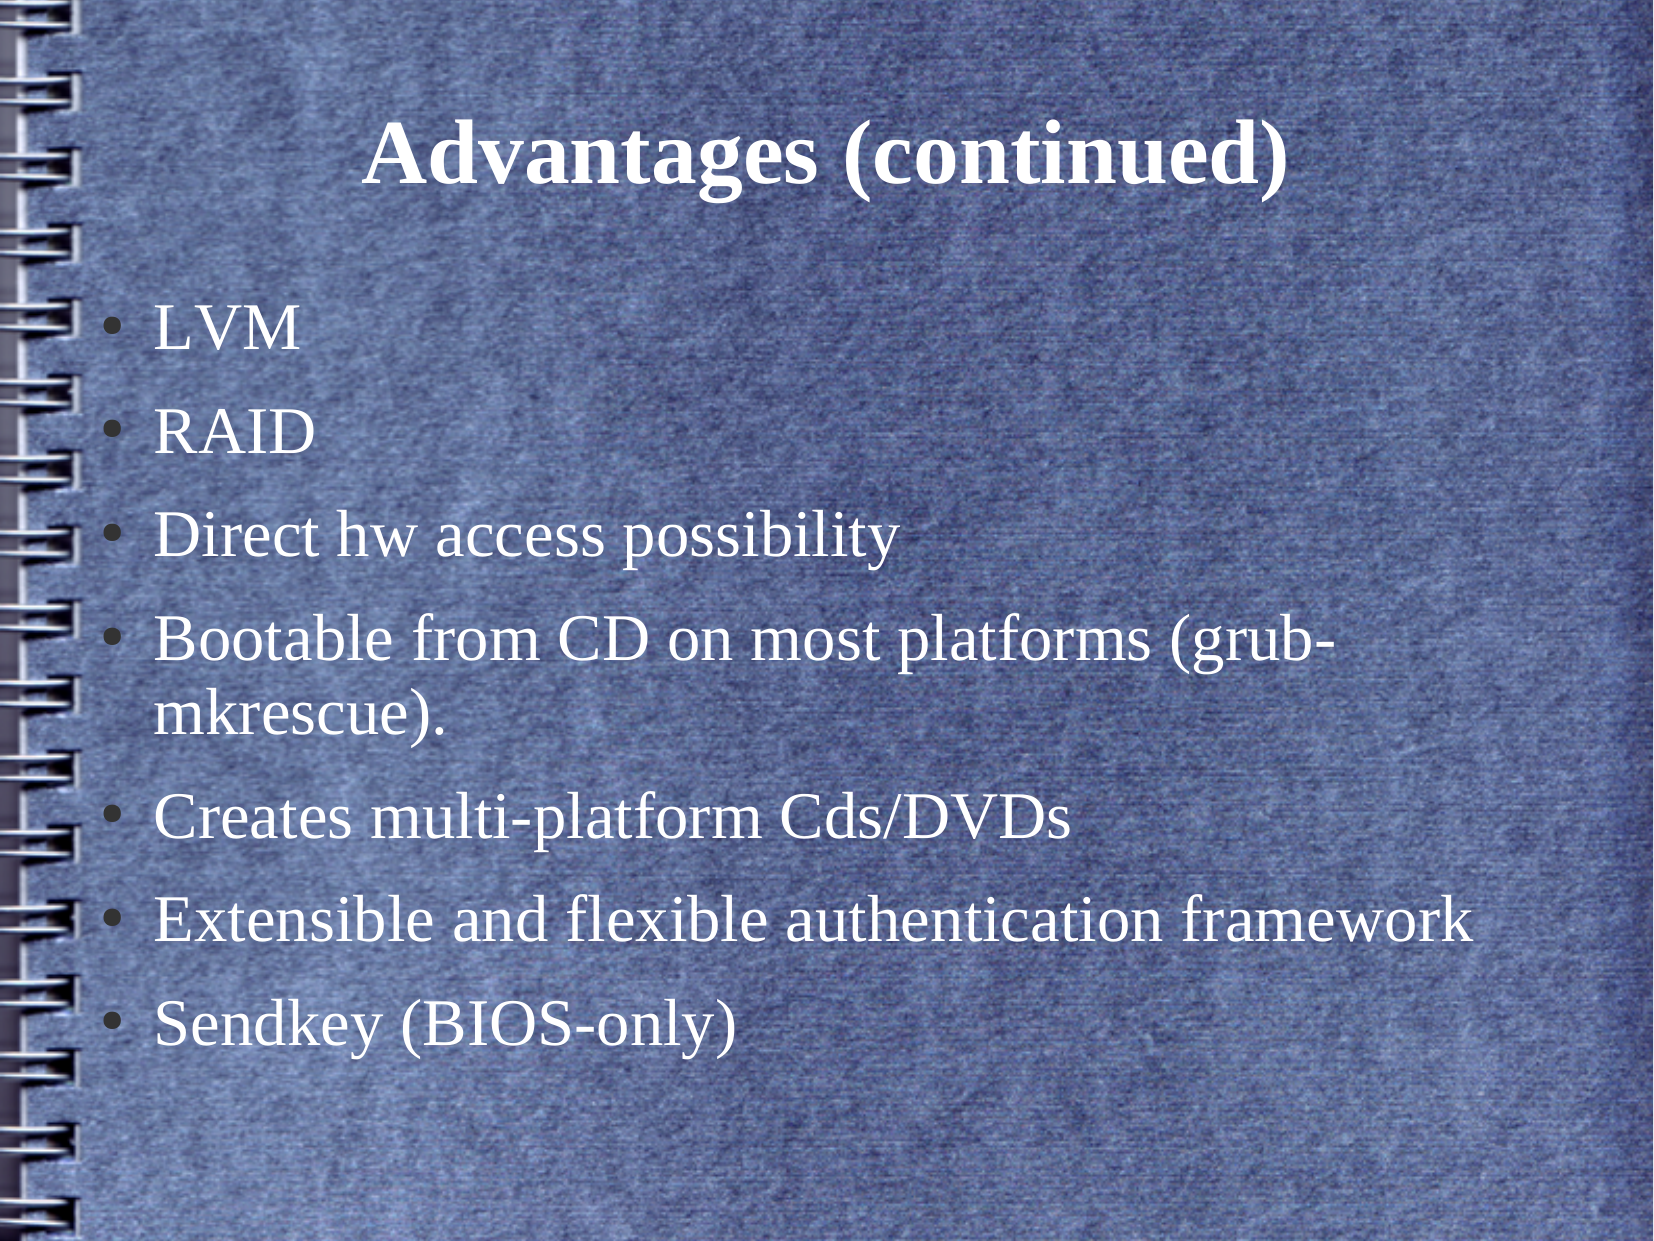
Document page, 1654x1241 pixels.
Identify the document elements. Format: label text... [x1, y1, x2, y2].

picture [0, 0, 1654, 1241]
title Advantages (continued) [82, 49, 1571, 257]
list LVM RAID Direct hw access possibility Bootable from CD on most platforms (grub-mkrescue). Creates multi-platform Cds/DVDs Extensible and flexible authentication framework Sendkey (BIOS-only) [82, 290, 1571, 1109]
